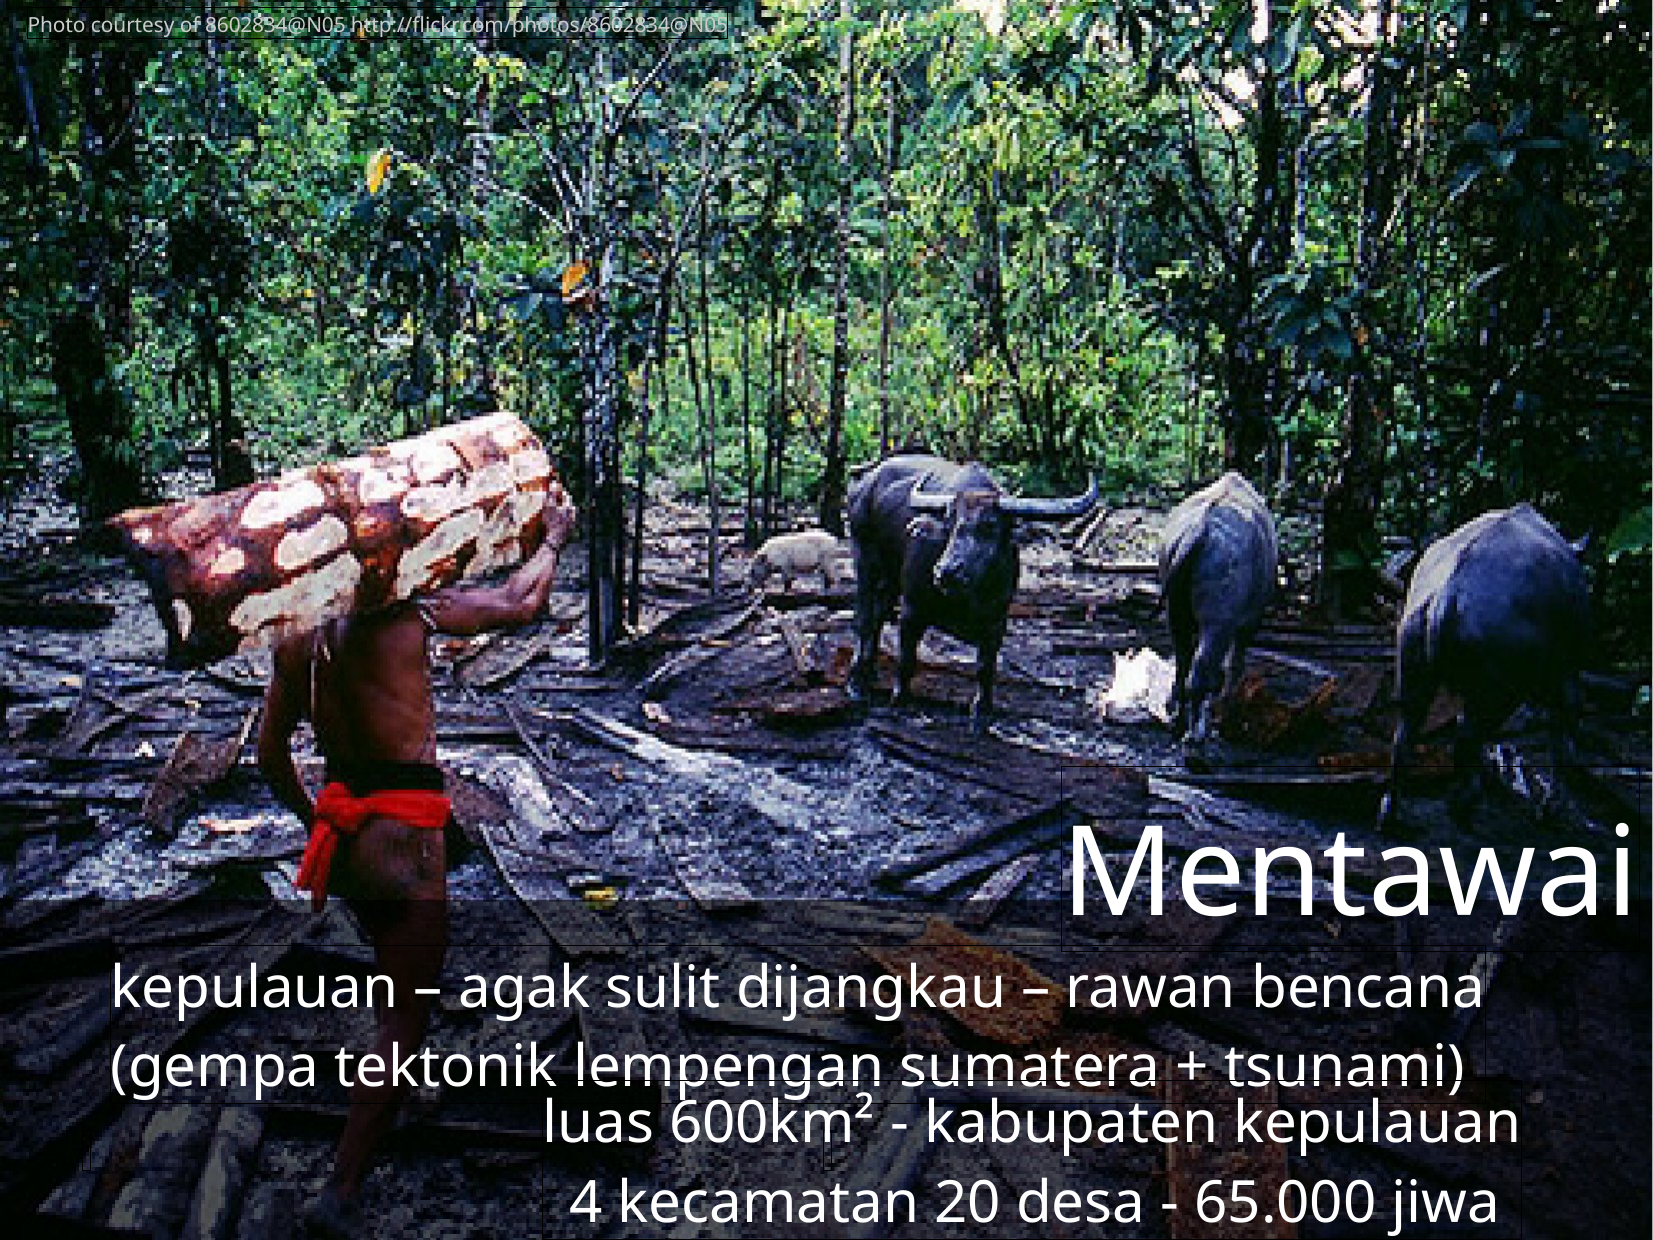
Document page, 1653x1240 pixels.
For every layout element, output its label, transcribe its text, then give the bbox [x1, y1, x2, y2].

text_box Photo courtesy of 8602834@N05 http://flickr.com/photos/8602834@N05 [27, 7, 728, 39]
text_box Mentawai [1061, 766, 1640, 952]
picture [0, 0, 1653, 1240]
text_box kepulauan – agak sulit dijangkau – rawan bencana (gempa tektonik lempengan sumatera + tsunami) [110, 945, 1486, 1104]
text_box luas 600km² - kabupaten kepulauan 4 kecamatan 20 desa - 65.000 jiwa [542, 1080, 1522, 1240]
